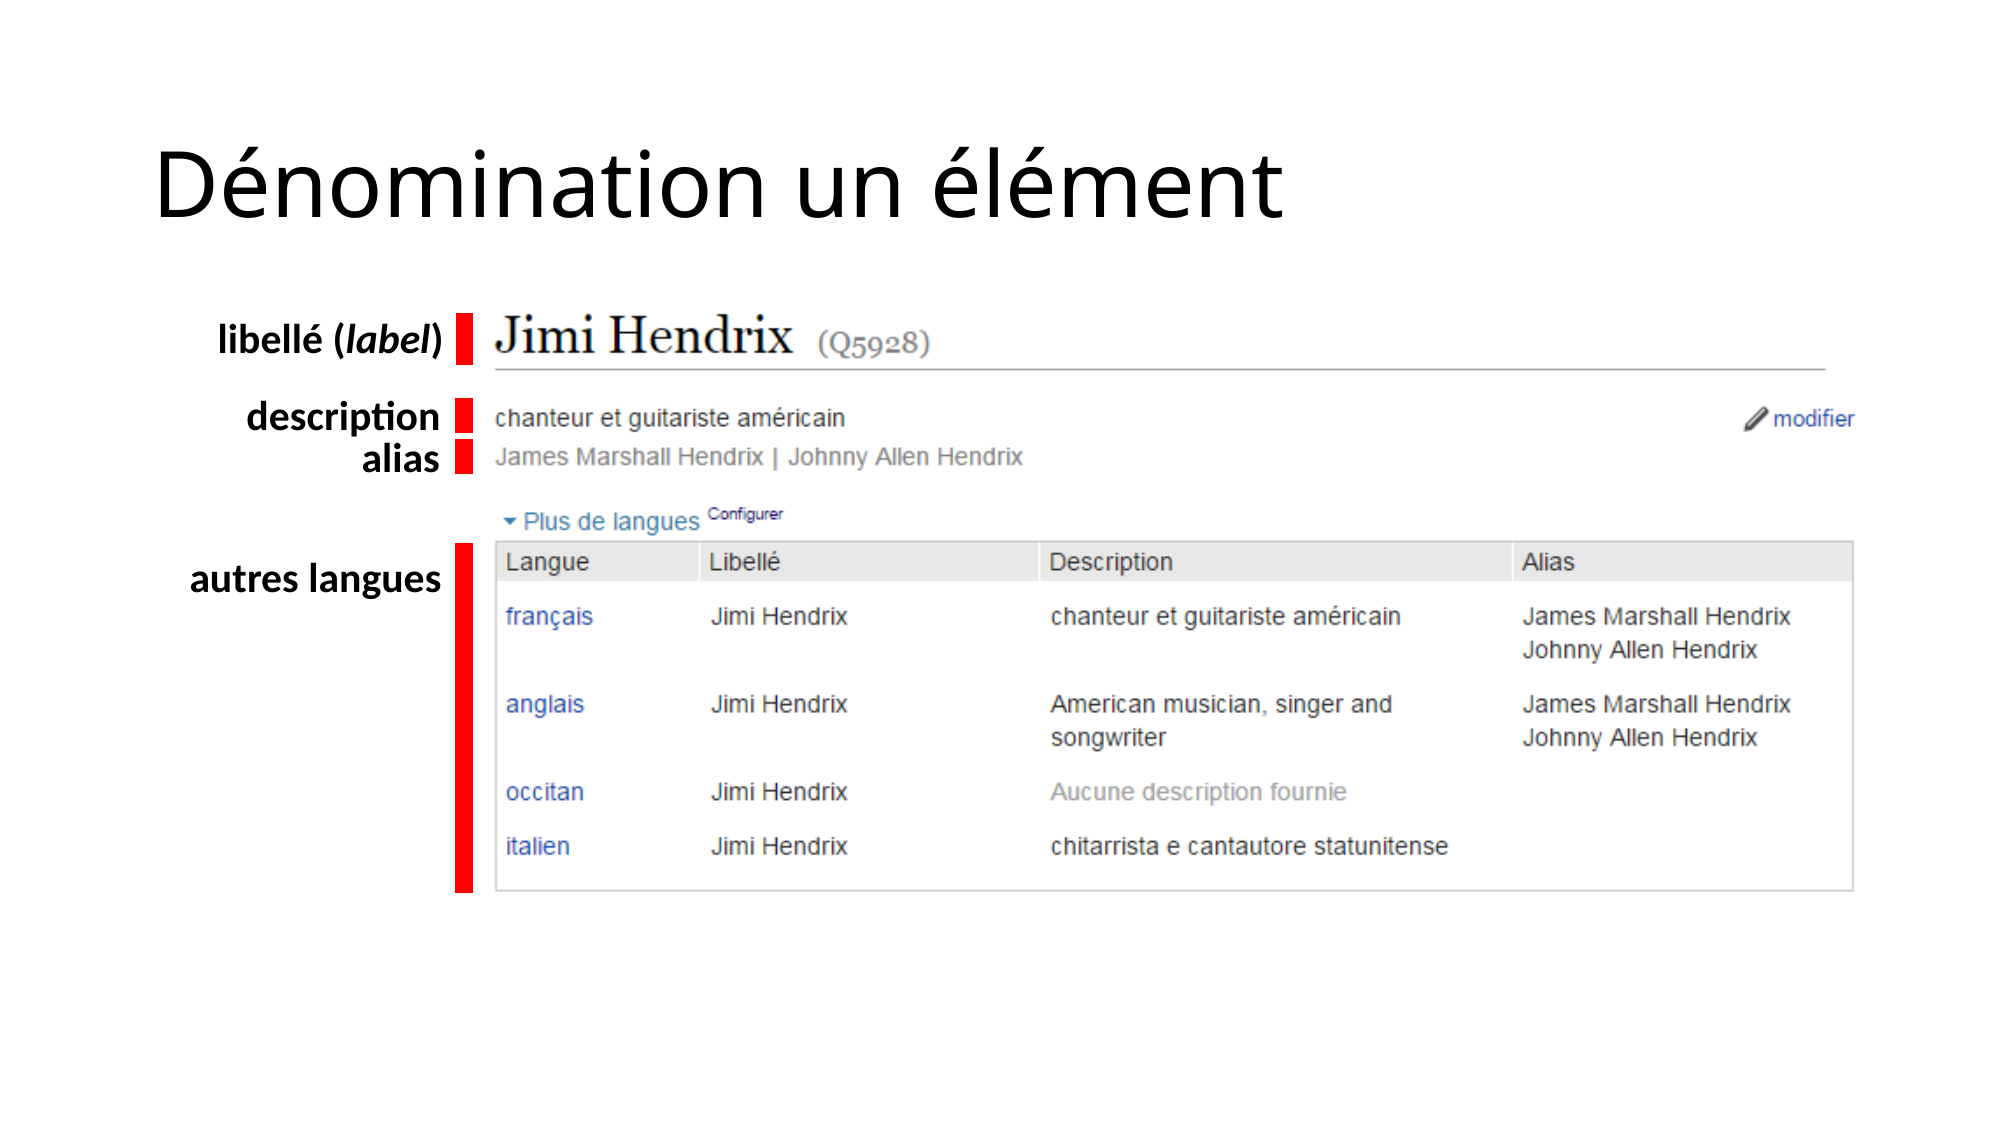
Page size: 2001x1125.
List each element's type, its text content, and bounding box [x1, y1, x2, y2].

picture [455, 439, 473, 474]
picture [455, 398, 473, 433]
picture [456, 313, 473, 365]
picture [485, 297, 1863, 899]
title Dénomination un élément [137, 79, 1863, 297]
text_box alias [346, 423, 455, 489]
text_box description [231, 381, 456, 447]
text_box libellé (label) [202, 304, 459, 370]
text_box autres langues [174, 543, 455, 608]
picture [455, 543, 473, 893]
